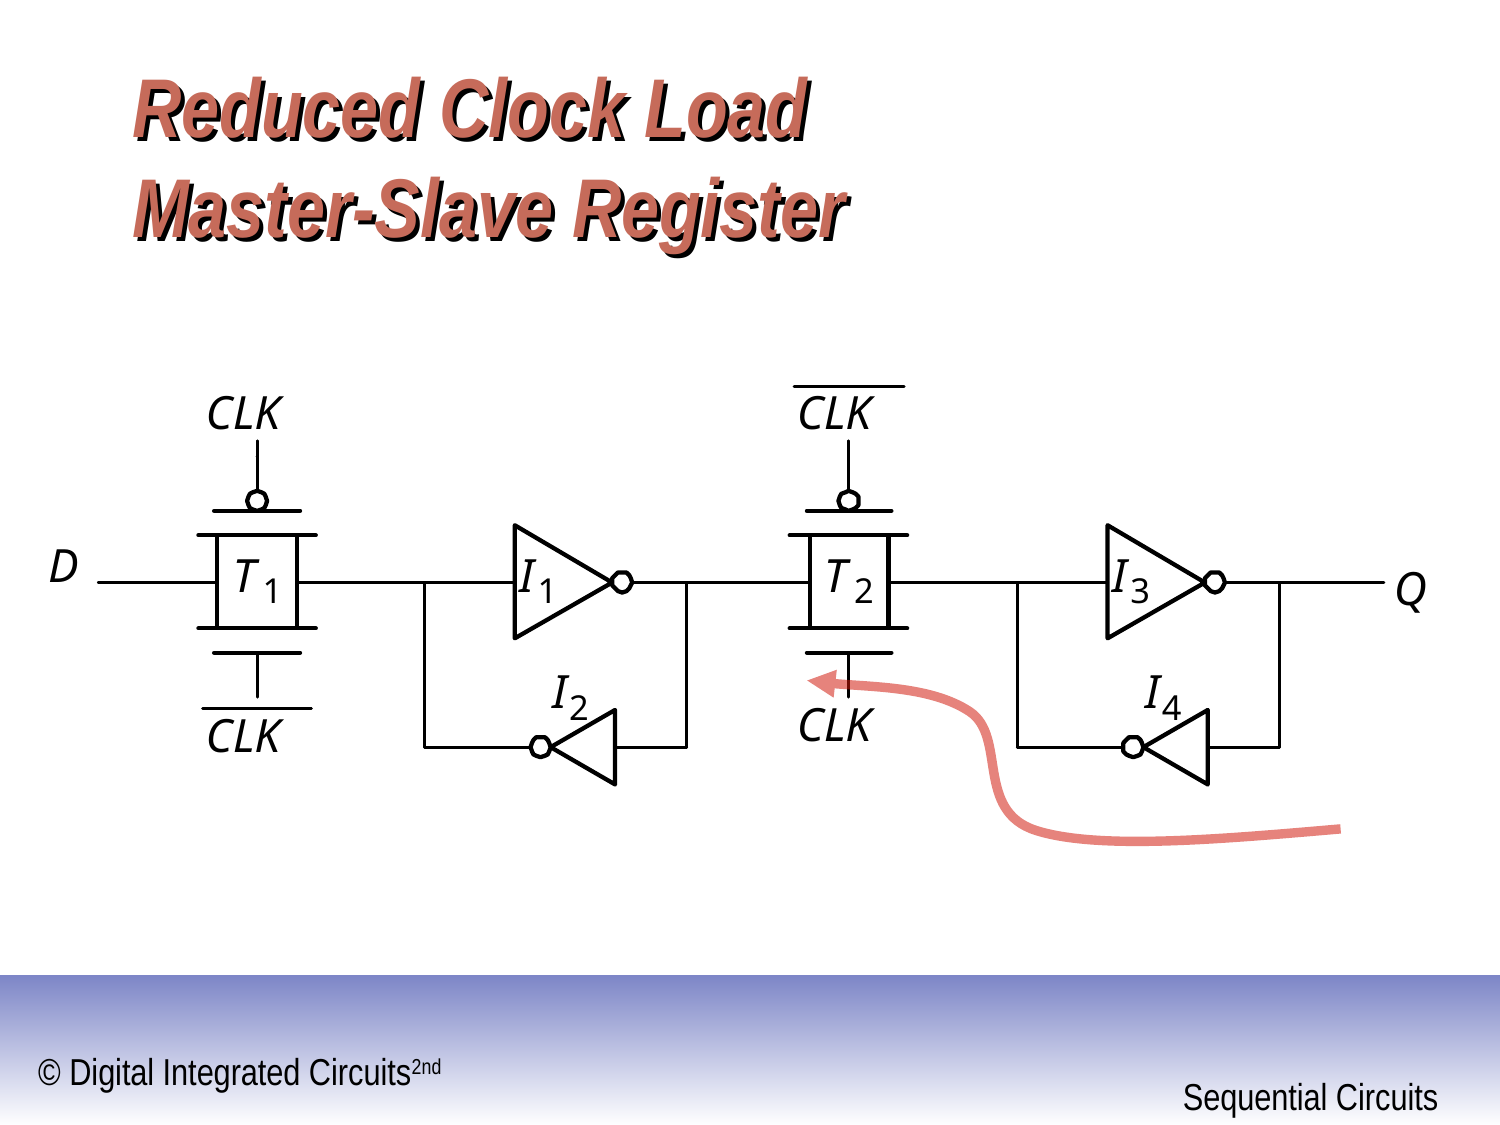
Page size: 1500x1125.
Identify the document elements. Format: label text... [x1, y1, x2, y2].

title Reduced Clock Load Master-Slave Register [117, 46, 1393, 261]
picture [49, 382, 1436, 791]
